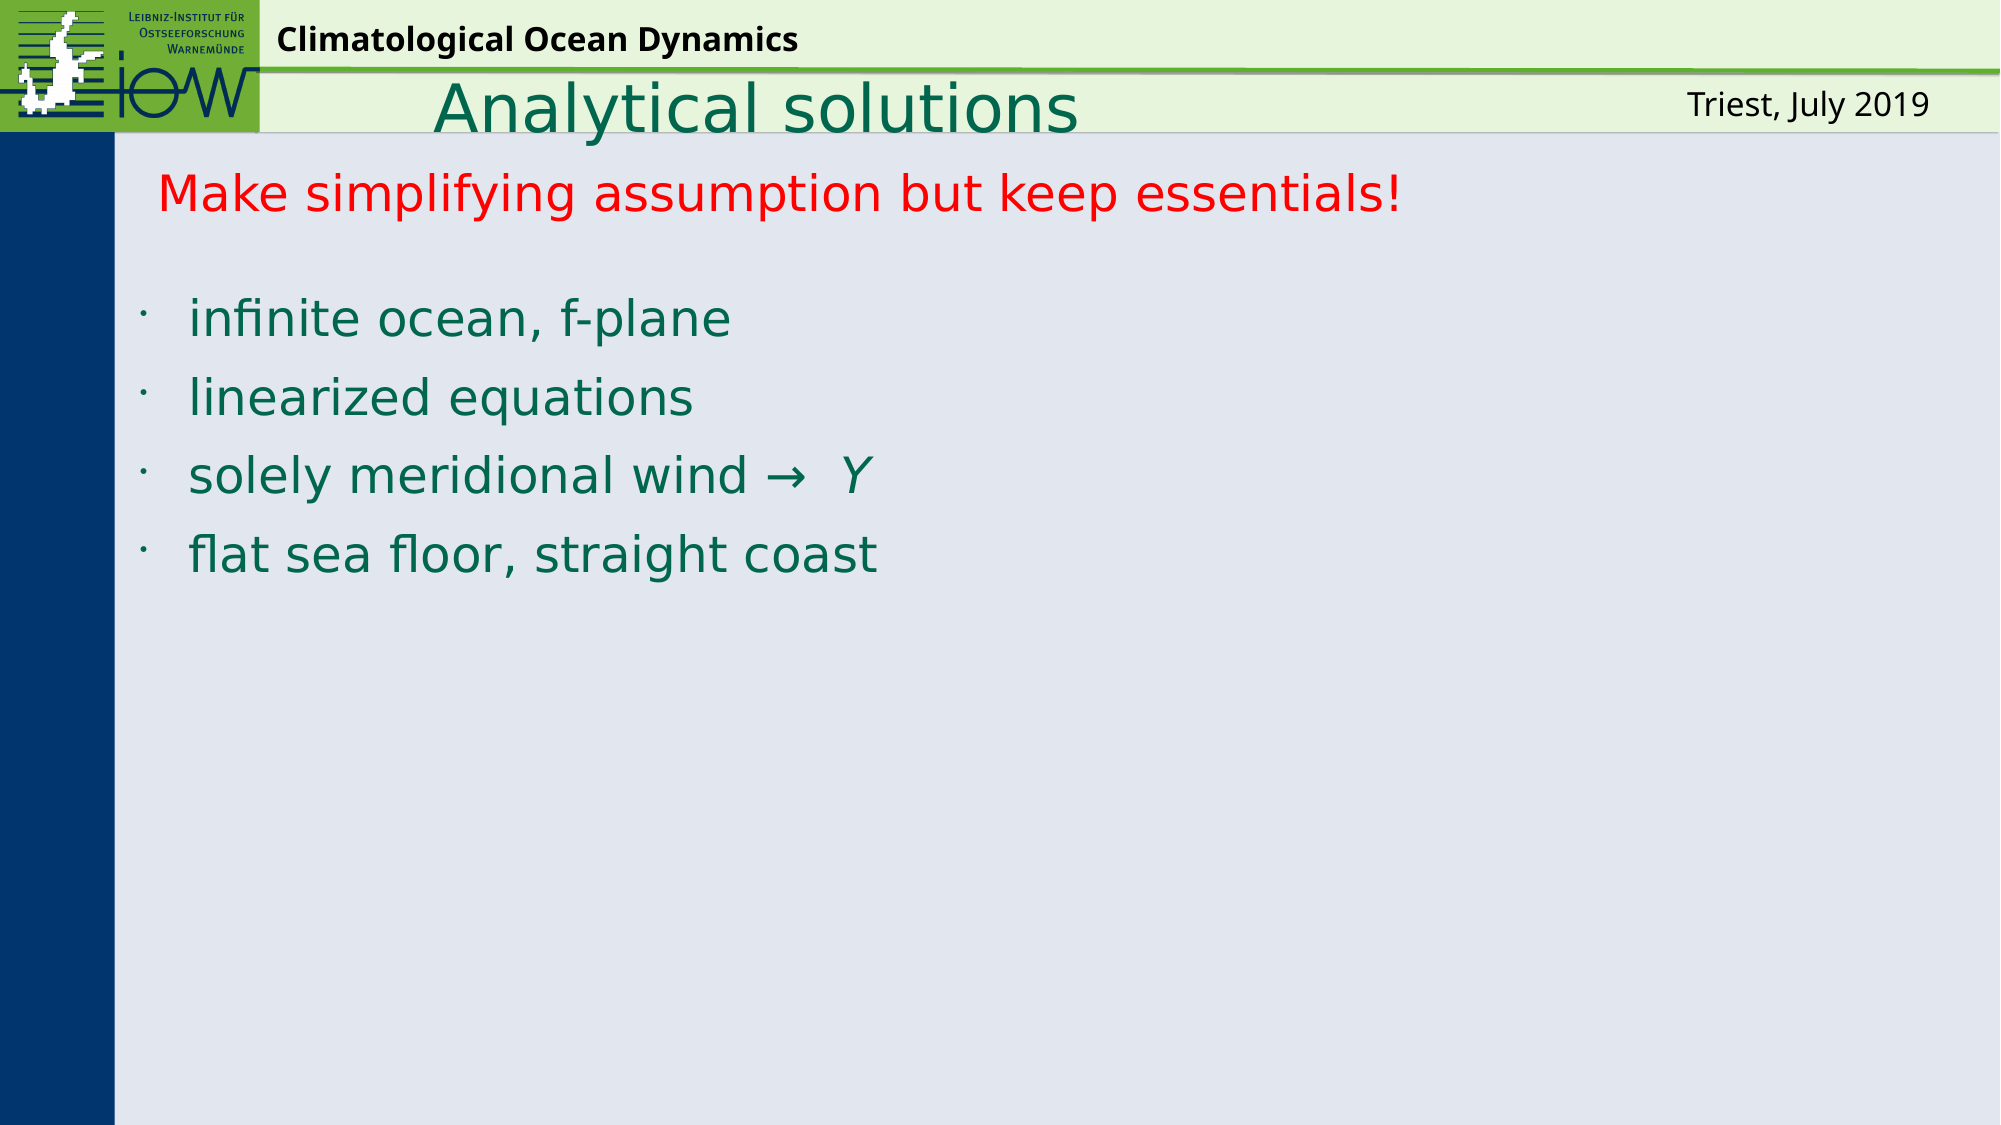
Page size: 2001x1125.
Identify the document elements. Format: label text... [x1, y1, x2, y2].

picture [0, 10, 260, 118]
text_box infinite ocean, f-plane linearized equations solely meridional wind → Y flat sea floor, straight coast [117, 278, 1523, 673]
text_box Analytical solutions [79, 58, 1430, 164]
text_box Make simplifying assumption but keep essentials! [142, 157, 1477, 245]
